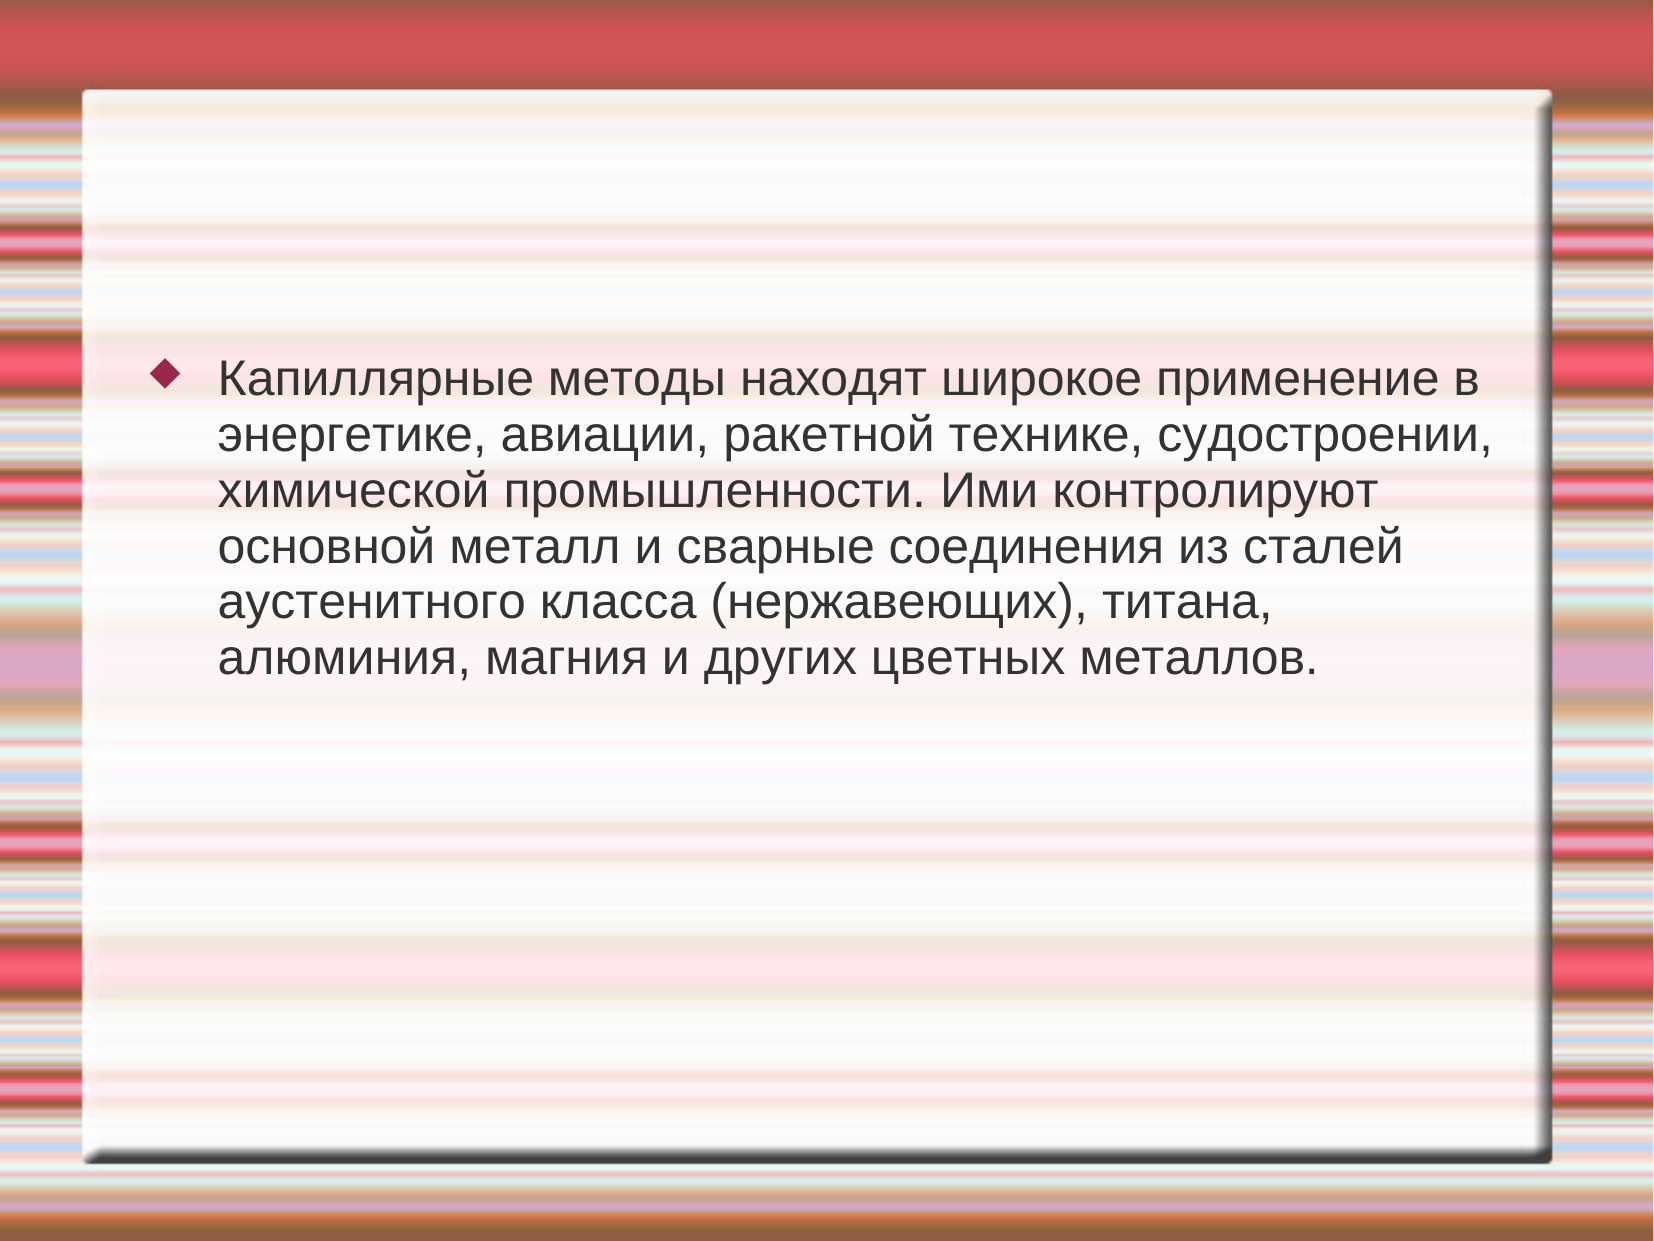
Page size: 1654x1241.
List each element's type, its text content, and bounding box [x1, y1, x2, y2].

picture [0, 0, 1654, 1241]
list Капиллярные методы находят широкое применение в энергетике, авиации, ракетной технике, судостроении, химической промышленности. Ими контролируют основной металл и сварные соединения из сталей аустенитного класса (нержавеющих), титана, алюминия, магния и других цветных металлов. [134, 350, 1516, 1132]
